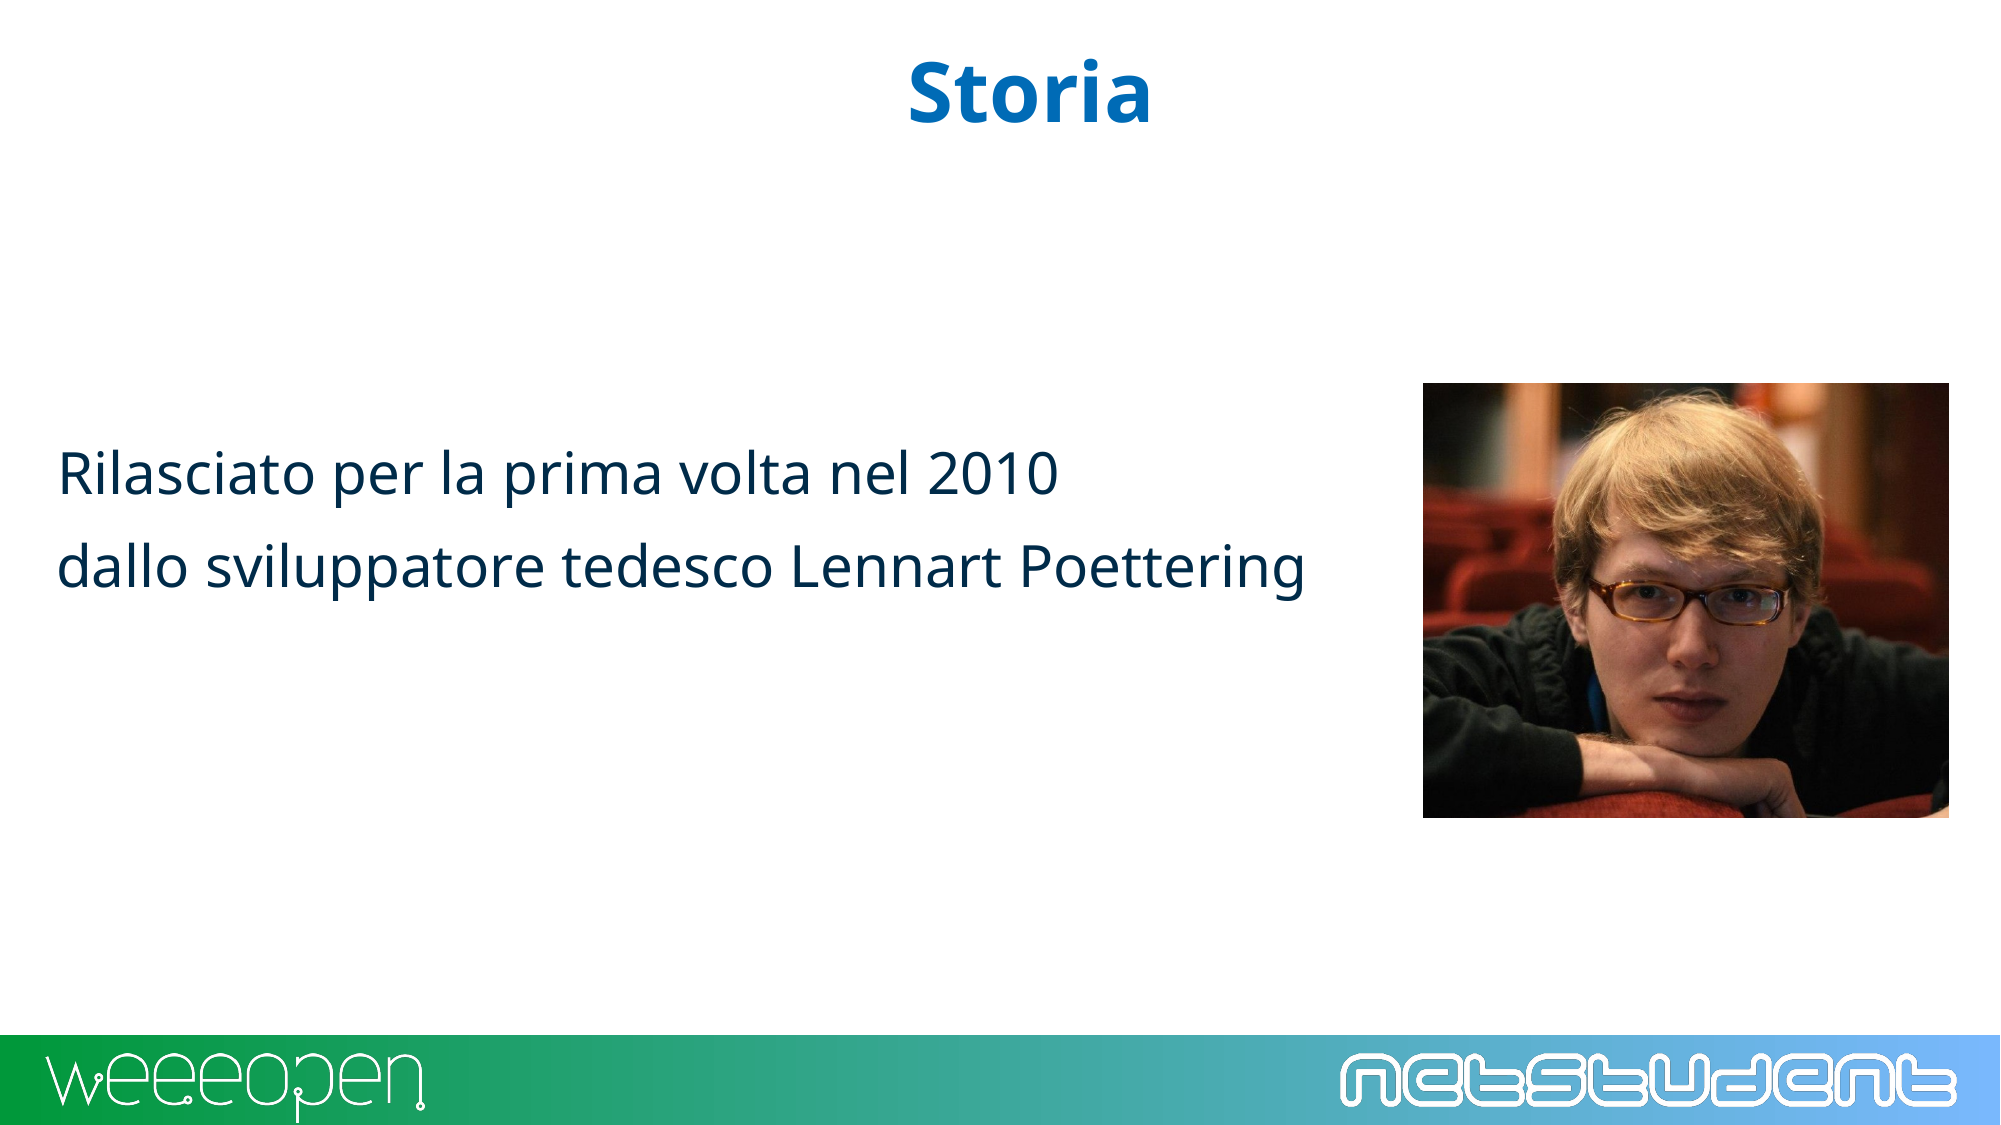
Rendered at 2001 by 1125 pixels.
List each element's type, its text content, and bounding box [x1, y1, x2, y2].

text_box Storia [907, 33, 1111, 139]
text_box [0, 0, 2000, 1125]
text_box Rilasciato per la prima volta nel 2010 [57, 432, 1013, 507]
picture [45, 1053, 425, 1123]
picture [1340, 1053, 1957, 1107]
text_box dallo sviluppatore tedesco Lennart Poettering [56, 525, 1226, 599]
picture [1423, 383, 1949, 818]
